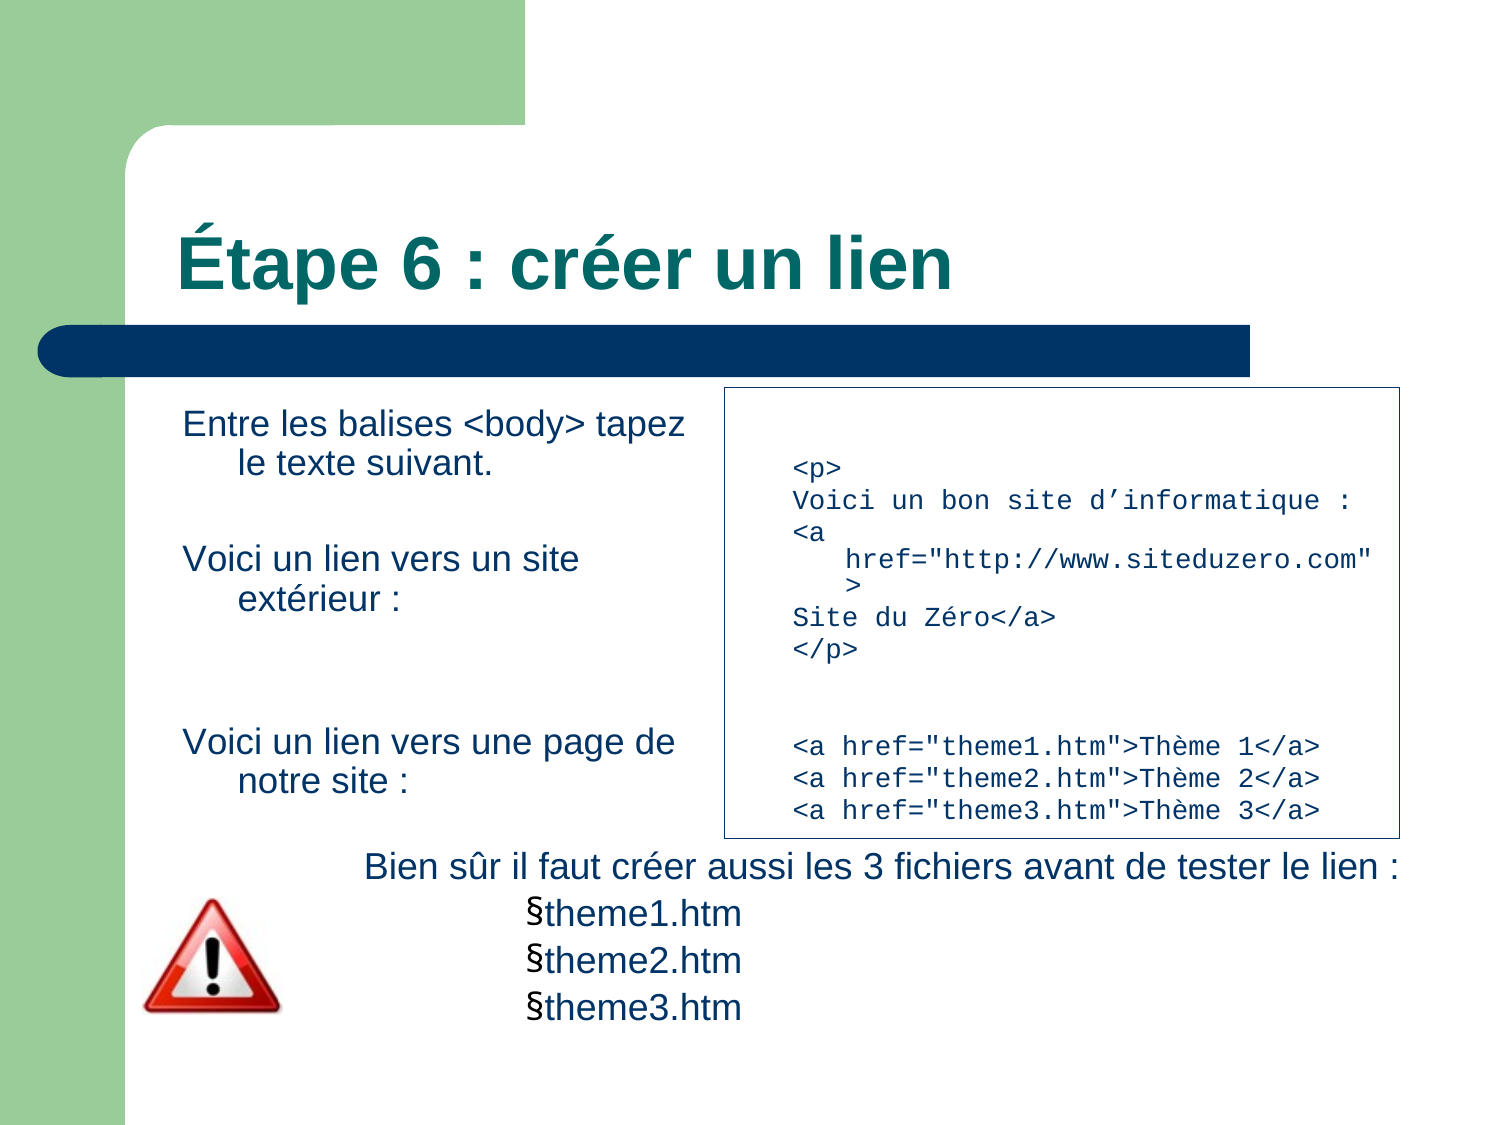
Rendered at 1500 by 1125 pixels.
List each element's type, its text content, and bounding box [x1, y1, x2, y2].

title Étape 6 : créer un lien [161, 125, 1426, 313]
picture [141, 897, 283, 1015]
text_box Bien sûr il faut créer aussi les 3 fichiers avant de tester le lien : theme1.htm theme2.htm theme3.htm [289, 834, 1424, 1036]
list Entre les balises <body> tapez le texte suivant. Voici un lien vers un site extérieur : Voici un lien vers une page de notre site : [112, 397, 724, 811]
list <p> Voici un bon site d’informatique : <a href="http://www.siteduzero.com"> Site du Zéro</a> </p> <a href="theme1.htm">Thème 1</a> <a href="theme2.htm">Thème 2</a> <a href="theme3.htm">Thème 3</a> [724, 387, 1400, 834]
